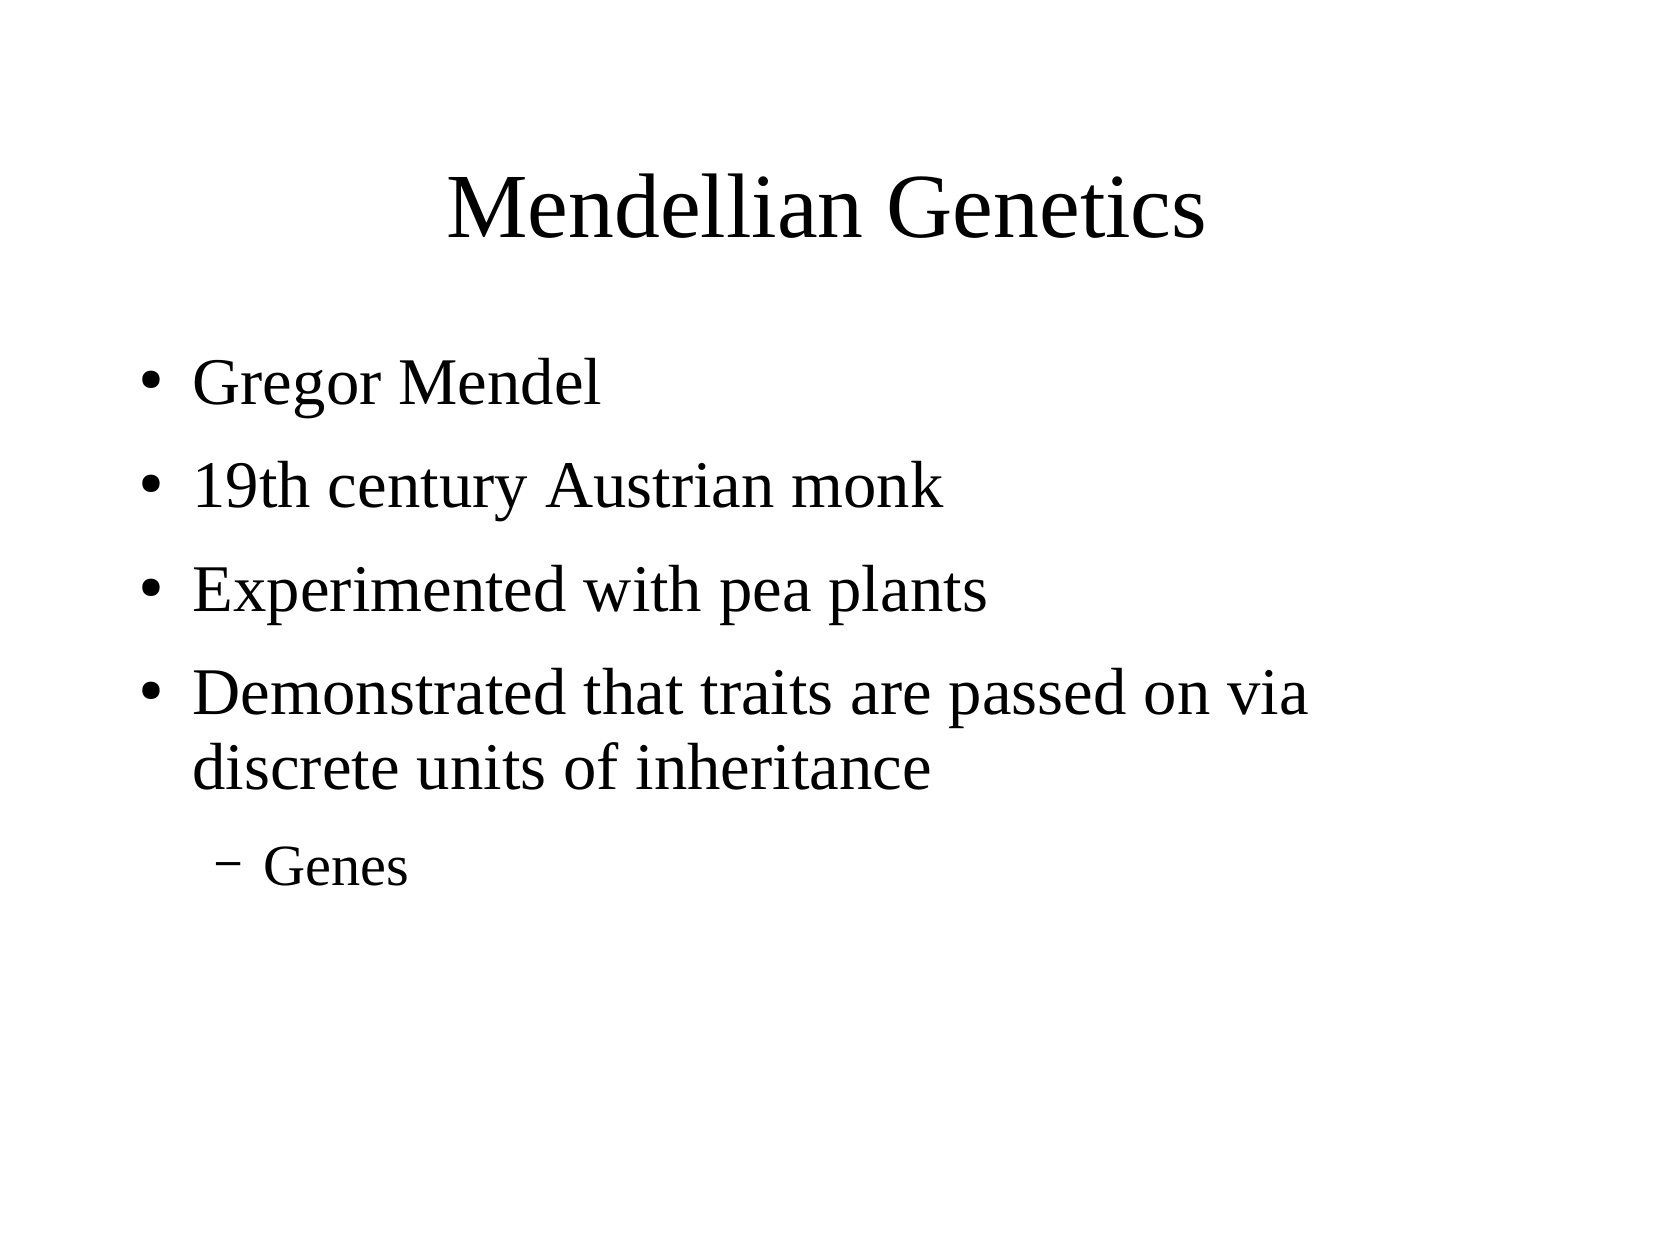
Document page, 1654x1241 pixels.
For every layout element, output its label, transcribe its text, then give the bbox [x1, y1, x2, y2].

list Gregor Mendel 19th century Austrian monk Experimented with pea plants Demonstrated that traits are passed on via discrete units of inheritance Genes [121, 344, 1534, 1127]
title Mendellian Genetics [121, 102, 1534, 311]
